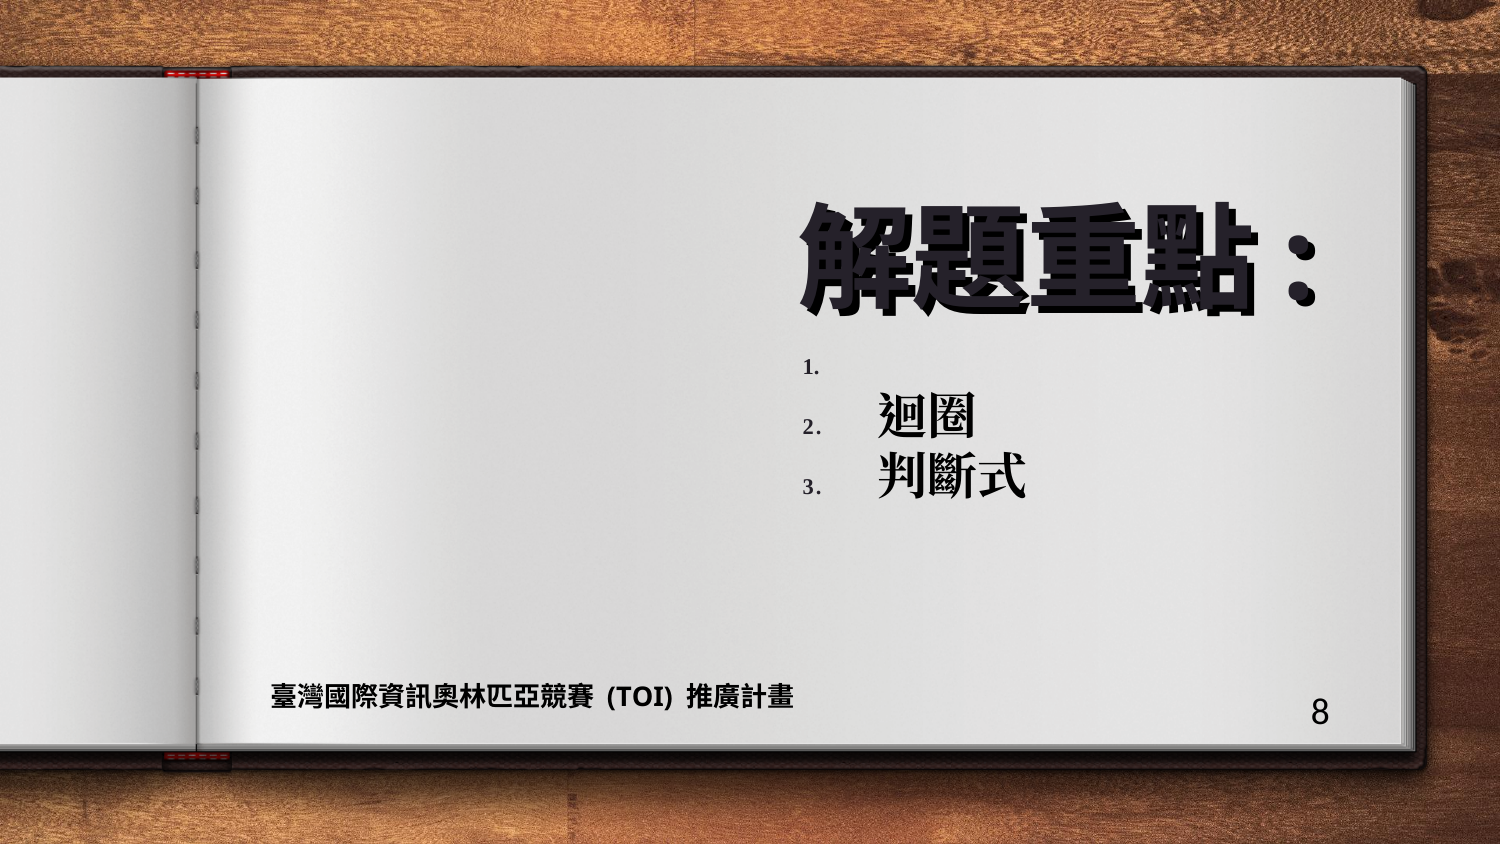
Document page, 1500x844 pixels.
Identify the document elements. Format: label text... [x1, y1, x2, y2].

title 解題重點: [782, 146, 1313, 338]
subtitle 迴圈 判斷式 [787, 309, 1341, 584]
text_box 8 [1295, 672, 1386, 737]
